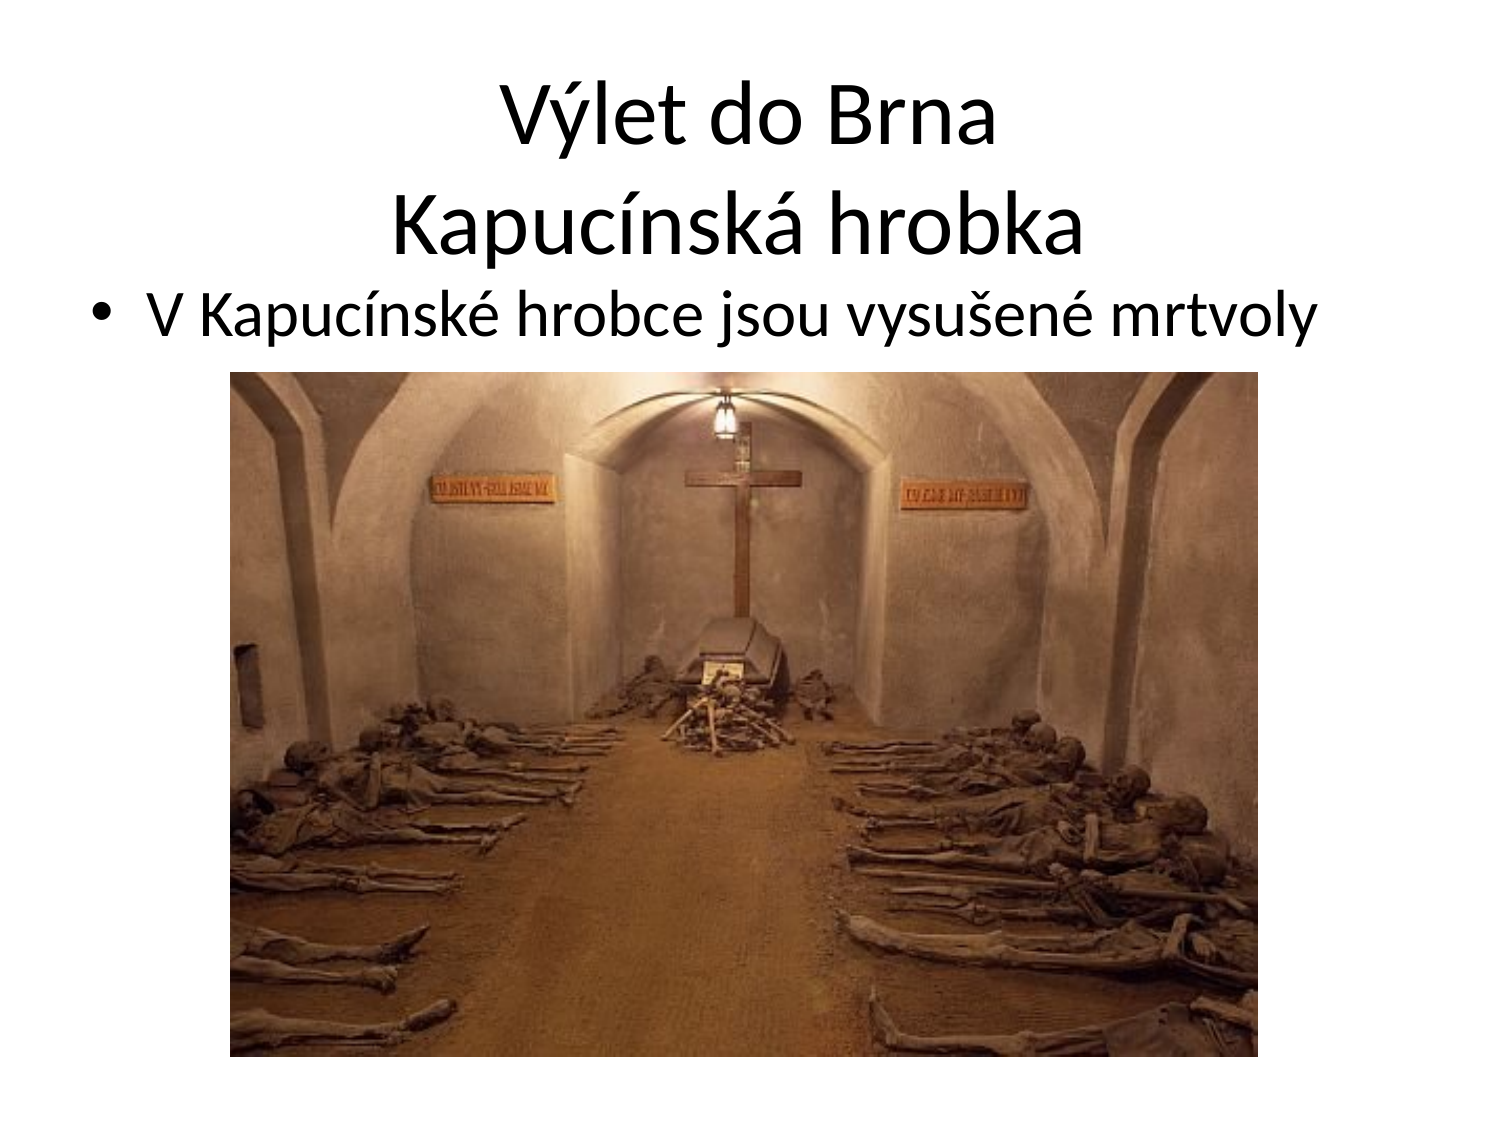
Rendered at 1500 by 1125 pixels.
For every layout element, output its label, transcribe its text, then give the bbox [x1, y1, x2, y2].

list V Kapucínské hrobce jsou vysušené mrtvoly [75, 262, 1426, 1005]
picture [230, 372, 1258, 1057]
title Výlet do Brna Kapucínská hrobka [75, 45, 1426, 233]
